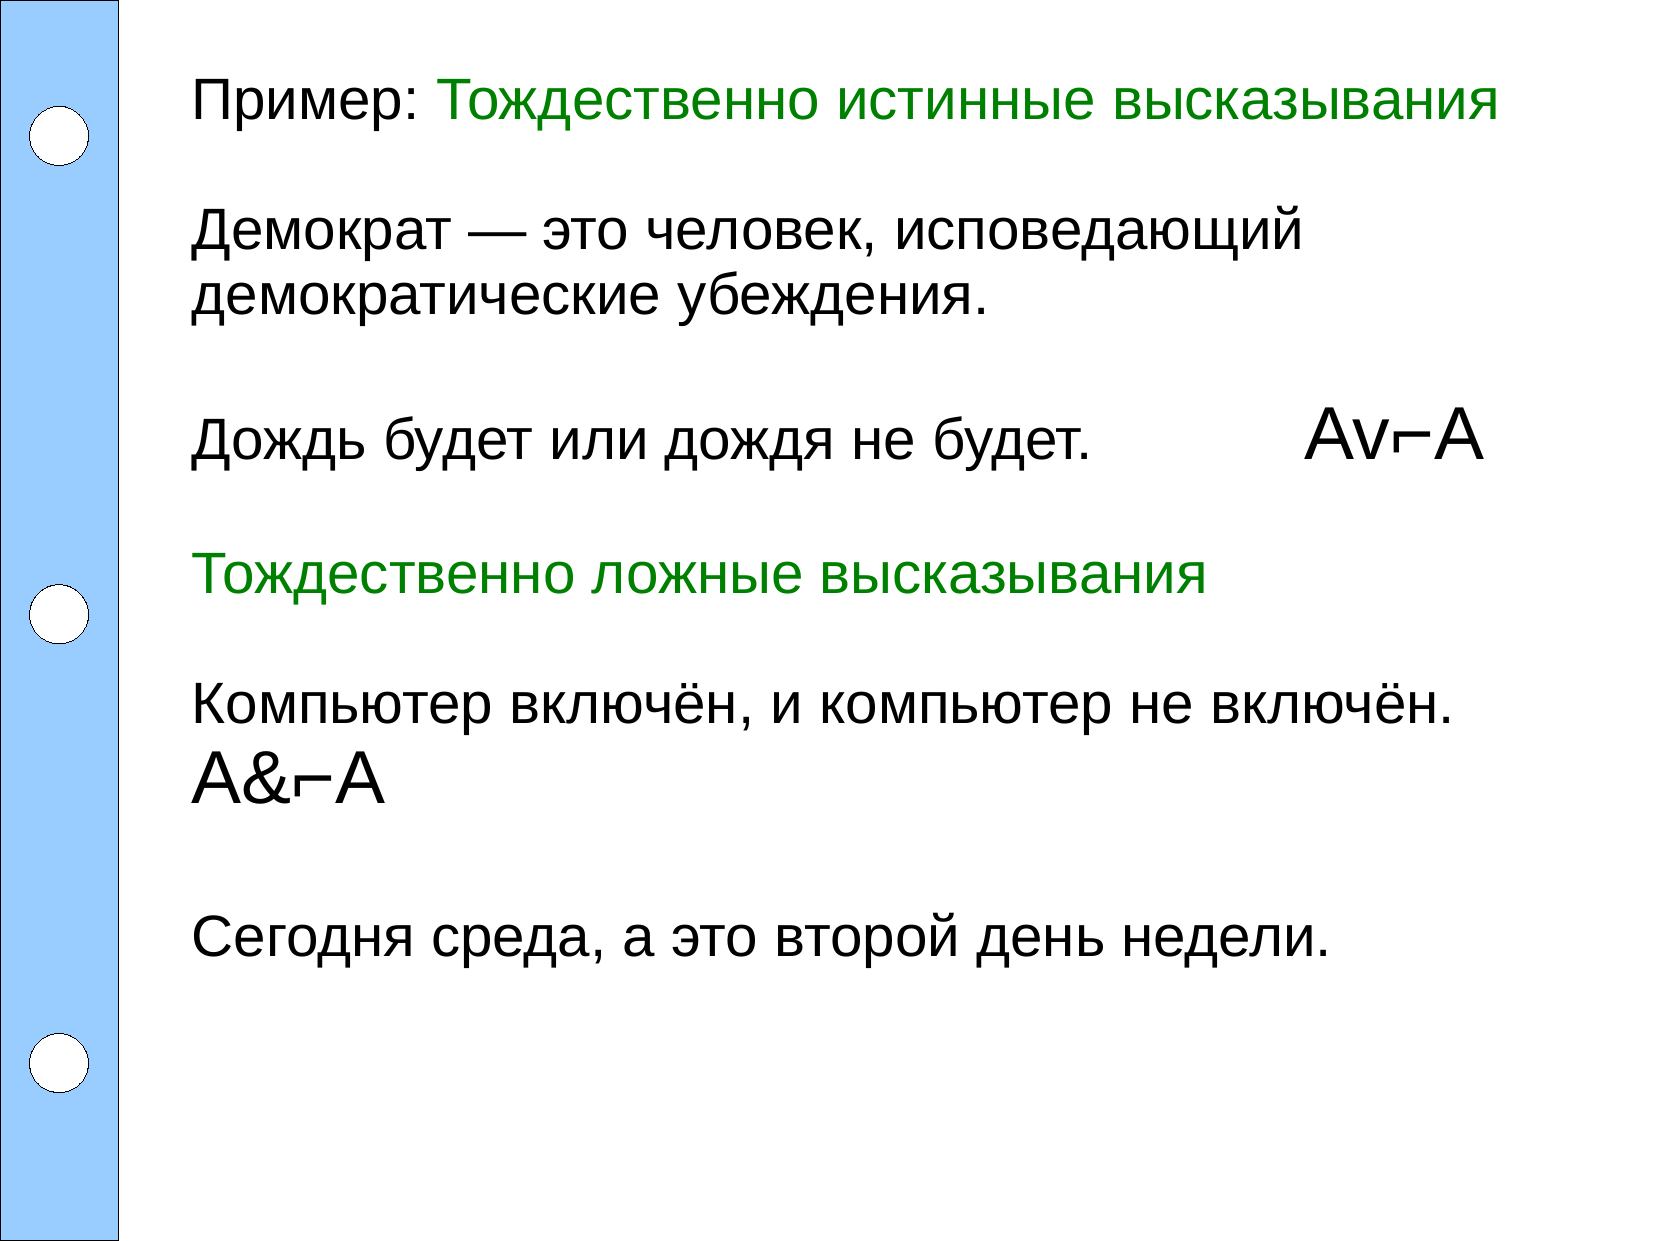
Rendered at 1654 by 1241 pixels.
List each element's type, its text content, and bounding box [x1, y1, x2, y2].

text_box Пример: Тождественно истинные высказывания Демократ — это человек, исповедающий демократические убеждения. Дождь будет или дождя не будет. Av⌐A Тождественно ложные высказывания Компьютер включён, и компьютер не включён. A&⌐A Сегодня среда, а это второй день недели. [177, 59, 1565, 974]
text_box [0, 0, 119, 1241]
